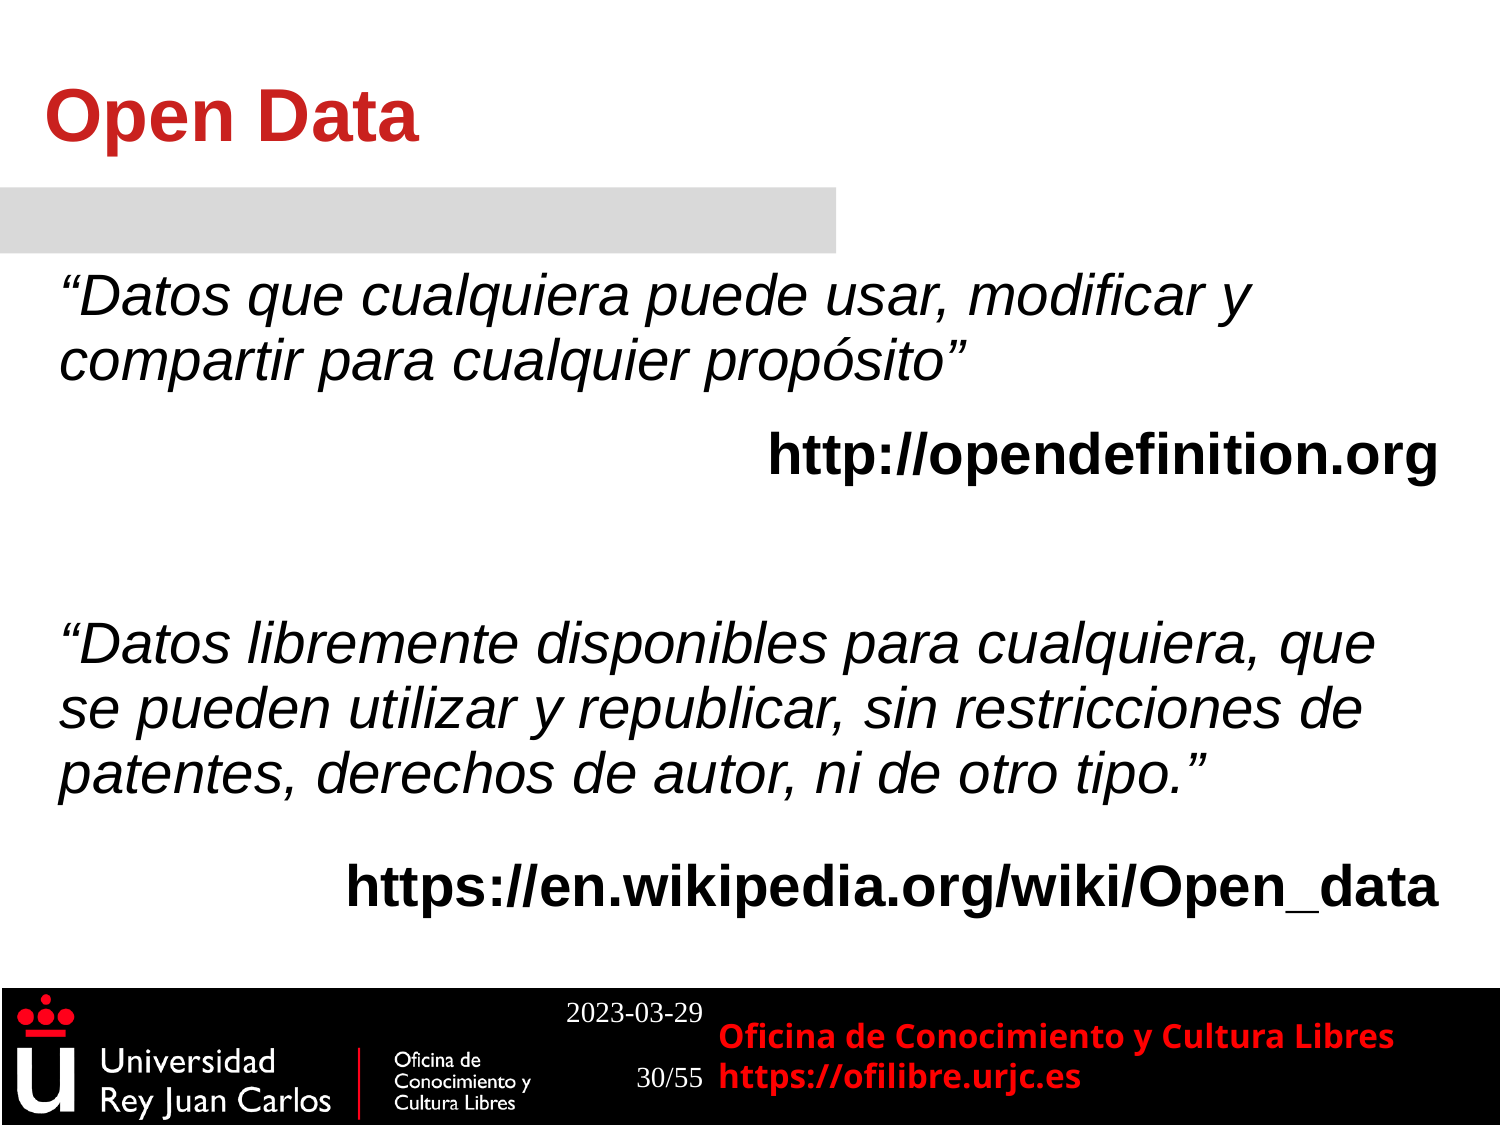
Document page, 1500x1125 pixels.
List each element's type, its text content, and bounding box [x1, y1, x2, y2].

picture [17, 994, 531, 1120]
text_box Open Data [30, 66, 1036, 249]
text_box “Datos que cualquiera puede usar, modificar y compartir para cualquier propósito” http://opendefinition.org “Datos libremente disponibles para cualquiera, que se pueden utilizar y republicar, sin restricciones de patentes, derechos de autor, ni de otro tipo.” https://en.wikipedia.org/wiki/Open_data [45, 254, 1456, 926]
title [75, 7, 1425, 196]
